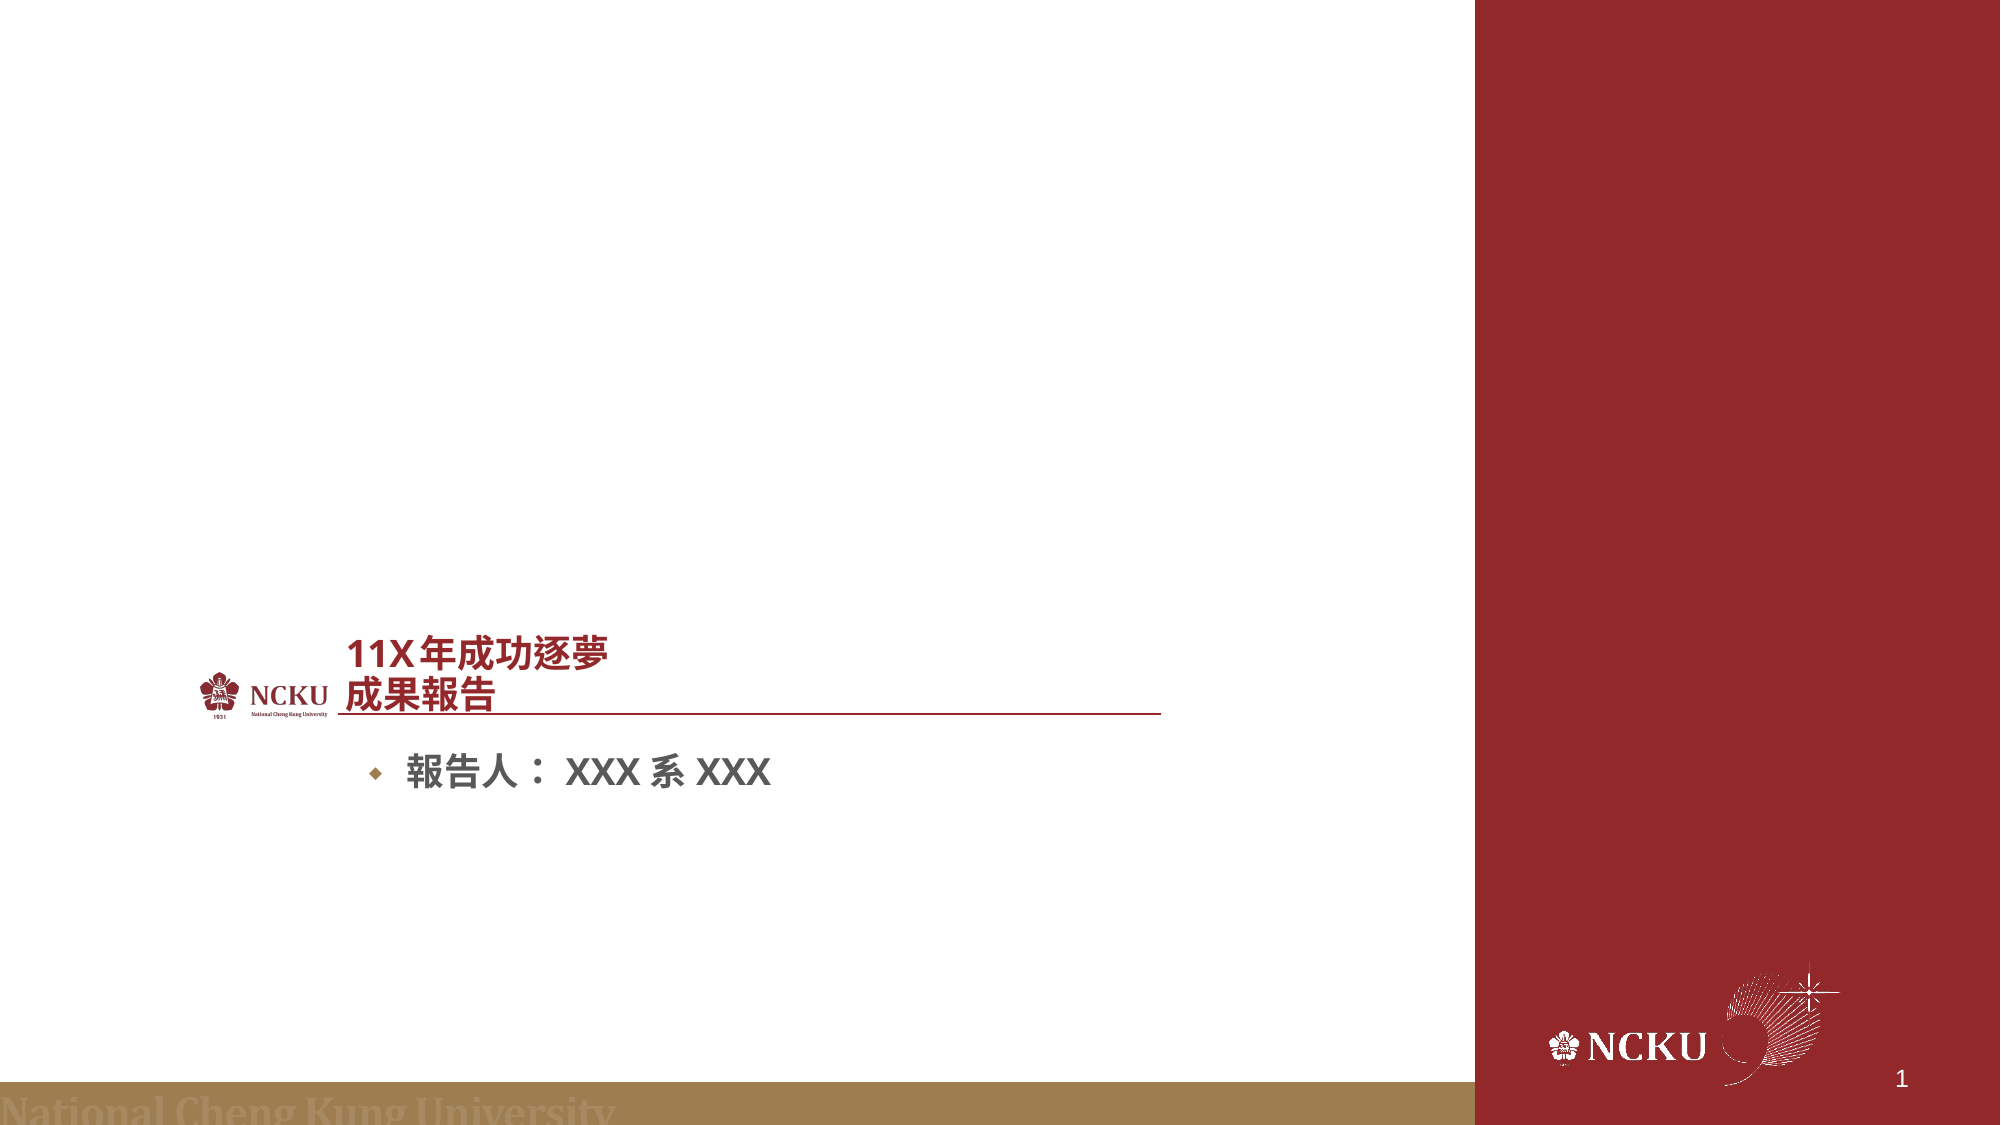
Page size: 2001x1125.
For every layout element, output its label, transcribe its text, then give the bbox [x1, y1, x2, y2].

text_box 1 [1880, 1047, 1970, 1108]
title 11X年成功逐夢 成果報告 [330, 524, 1217, 770]
text_box 報告人：XXX系XXX [354, 745, 1167, 795]
